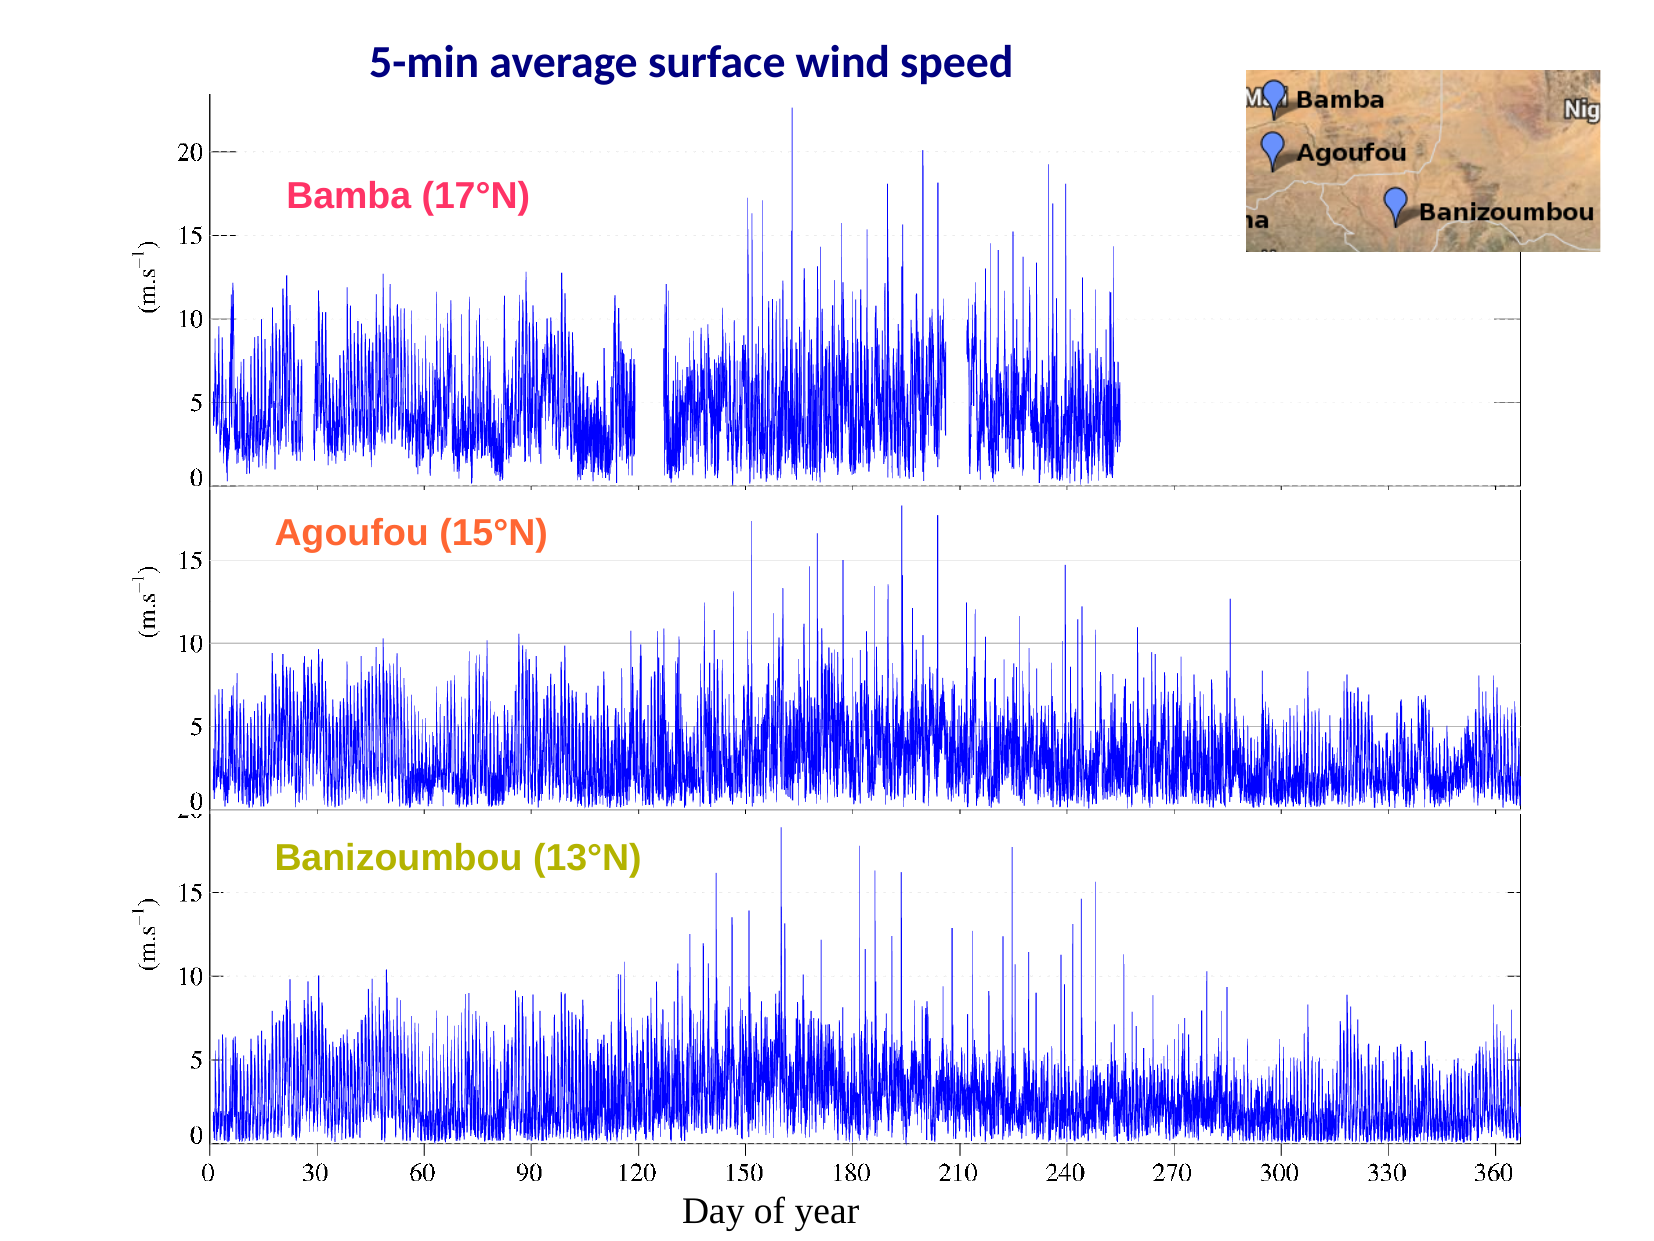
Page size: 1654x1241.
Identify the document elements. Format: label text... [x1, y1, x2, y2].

text_box Banizoumbou (13°N) [259, 829, 657, 886]
text_box Day of year [667, 1182, 876, 1240]
text_box Bamba (17°N) [271, 167, 546, 225]
text_box 5-min average surface wind speed [354, 35, 1032, 107]
text_box Agoufou (15°N) [259, 504, 562, 562]
picture [129, 70, 1601, 1189]
